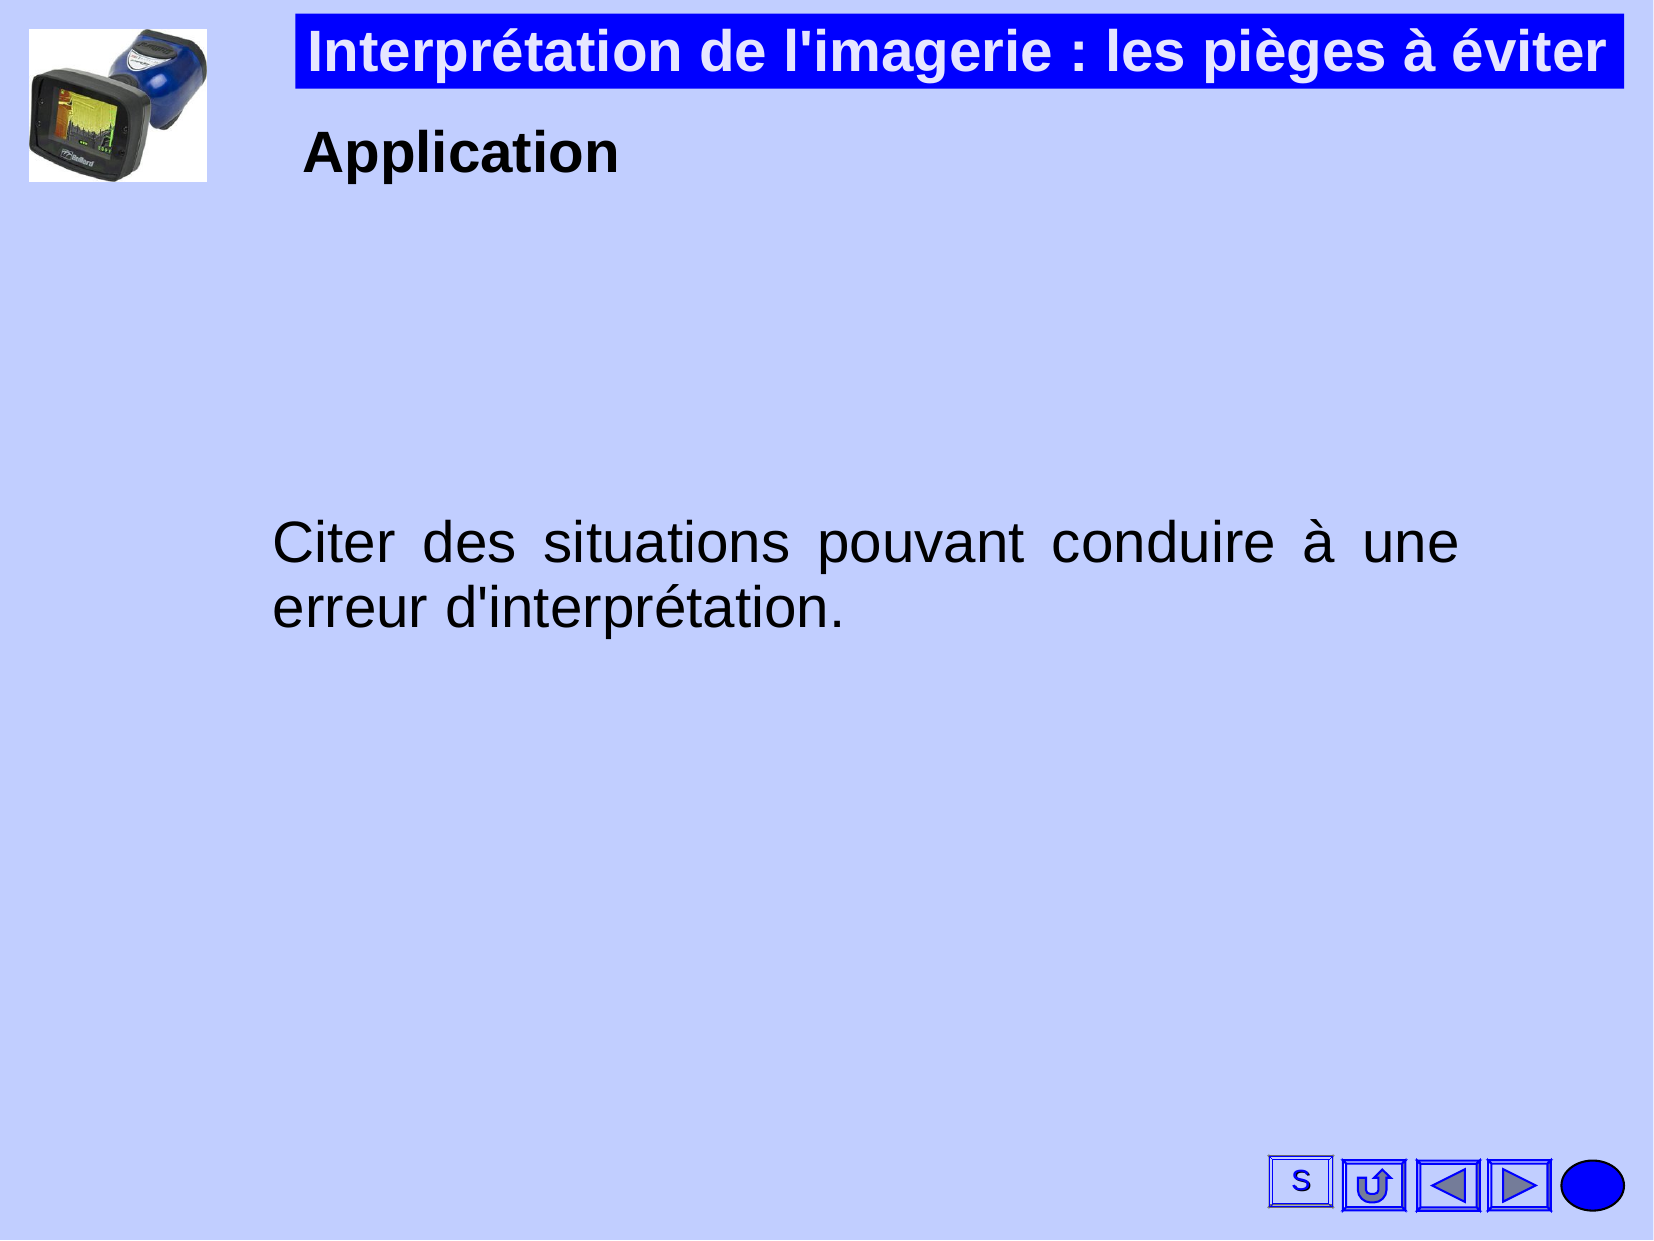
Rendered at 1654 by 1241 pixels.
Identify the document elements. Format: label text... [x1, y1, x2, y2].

picture [29, 29, 207, 182]
list Citer des situations pouvant conduire à une erreur d'interprétation. [201, 501, 1477, 722]
text_box Interprétation de l'imagerie : les pièges à éviter [295, 13, 1625, 89]
text_box Application [287, 112, 636, 193]
text_box [1561, 1160, 1625, 1211]
